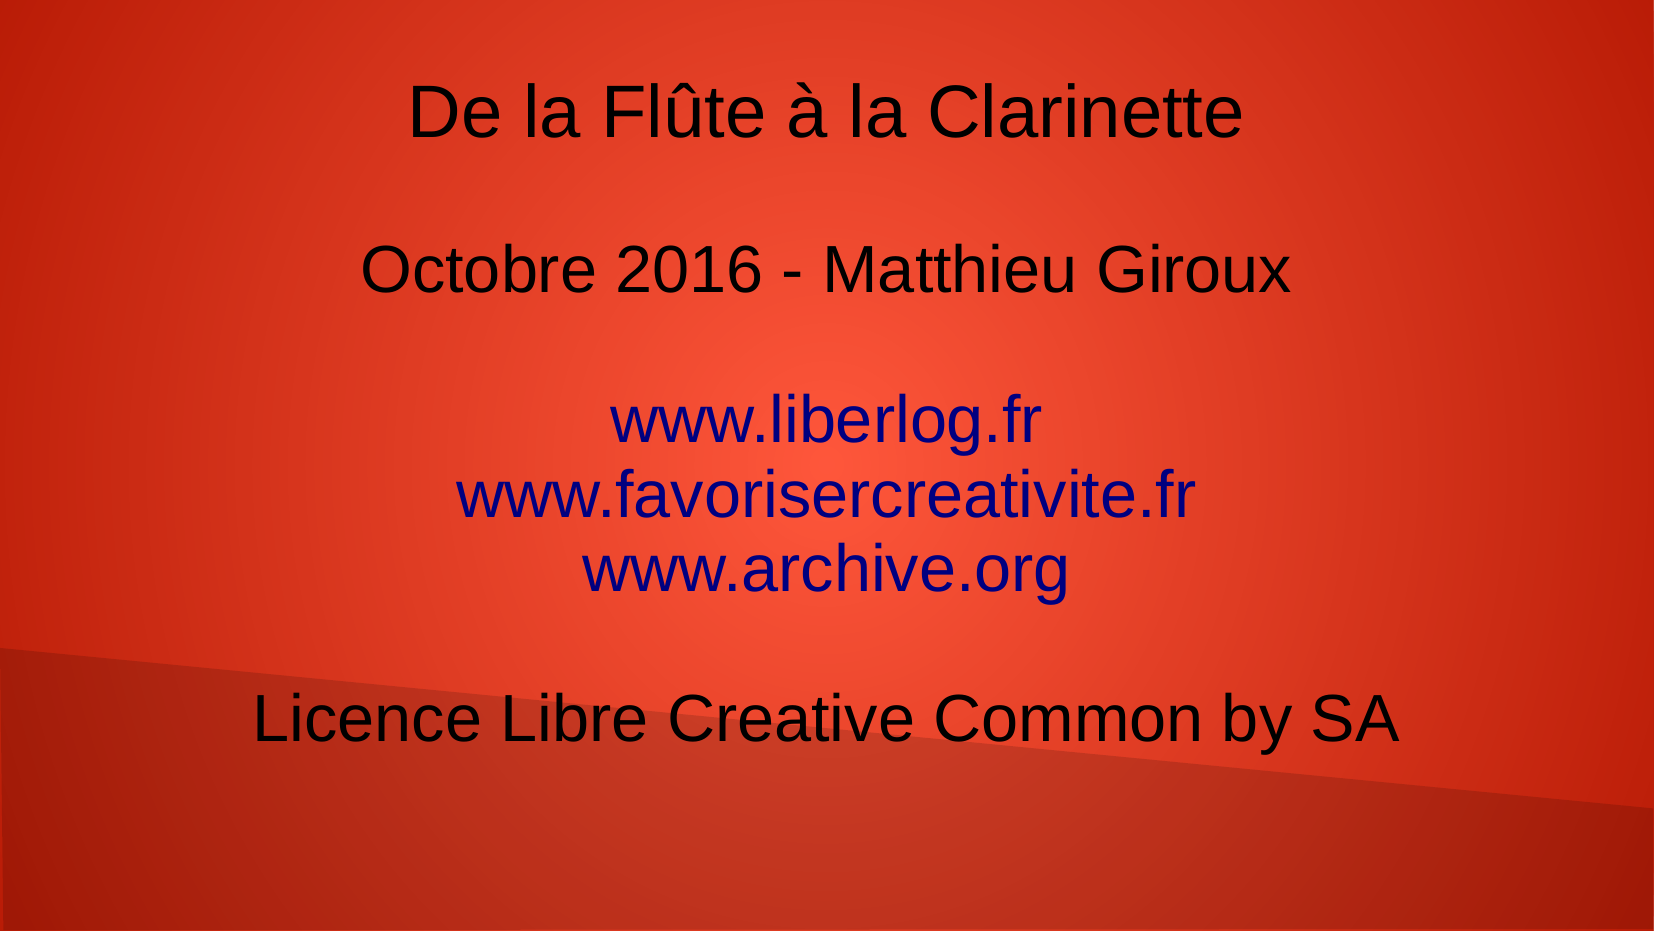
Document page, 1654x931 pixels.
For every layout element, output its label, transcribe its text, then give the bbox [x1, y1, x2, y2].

title De la Flûte à la Clarinette [82, 35, 1571, 189]
subtitle Octobre 2016 - Matthieu Giroux www.liberlog.fr www.favorisercreativite.fr www.archive.org Licence Libre Creative Common by SA [82, 224, 1571, 764]
